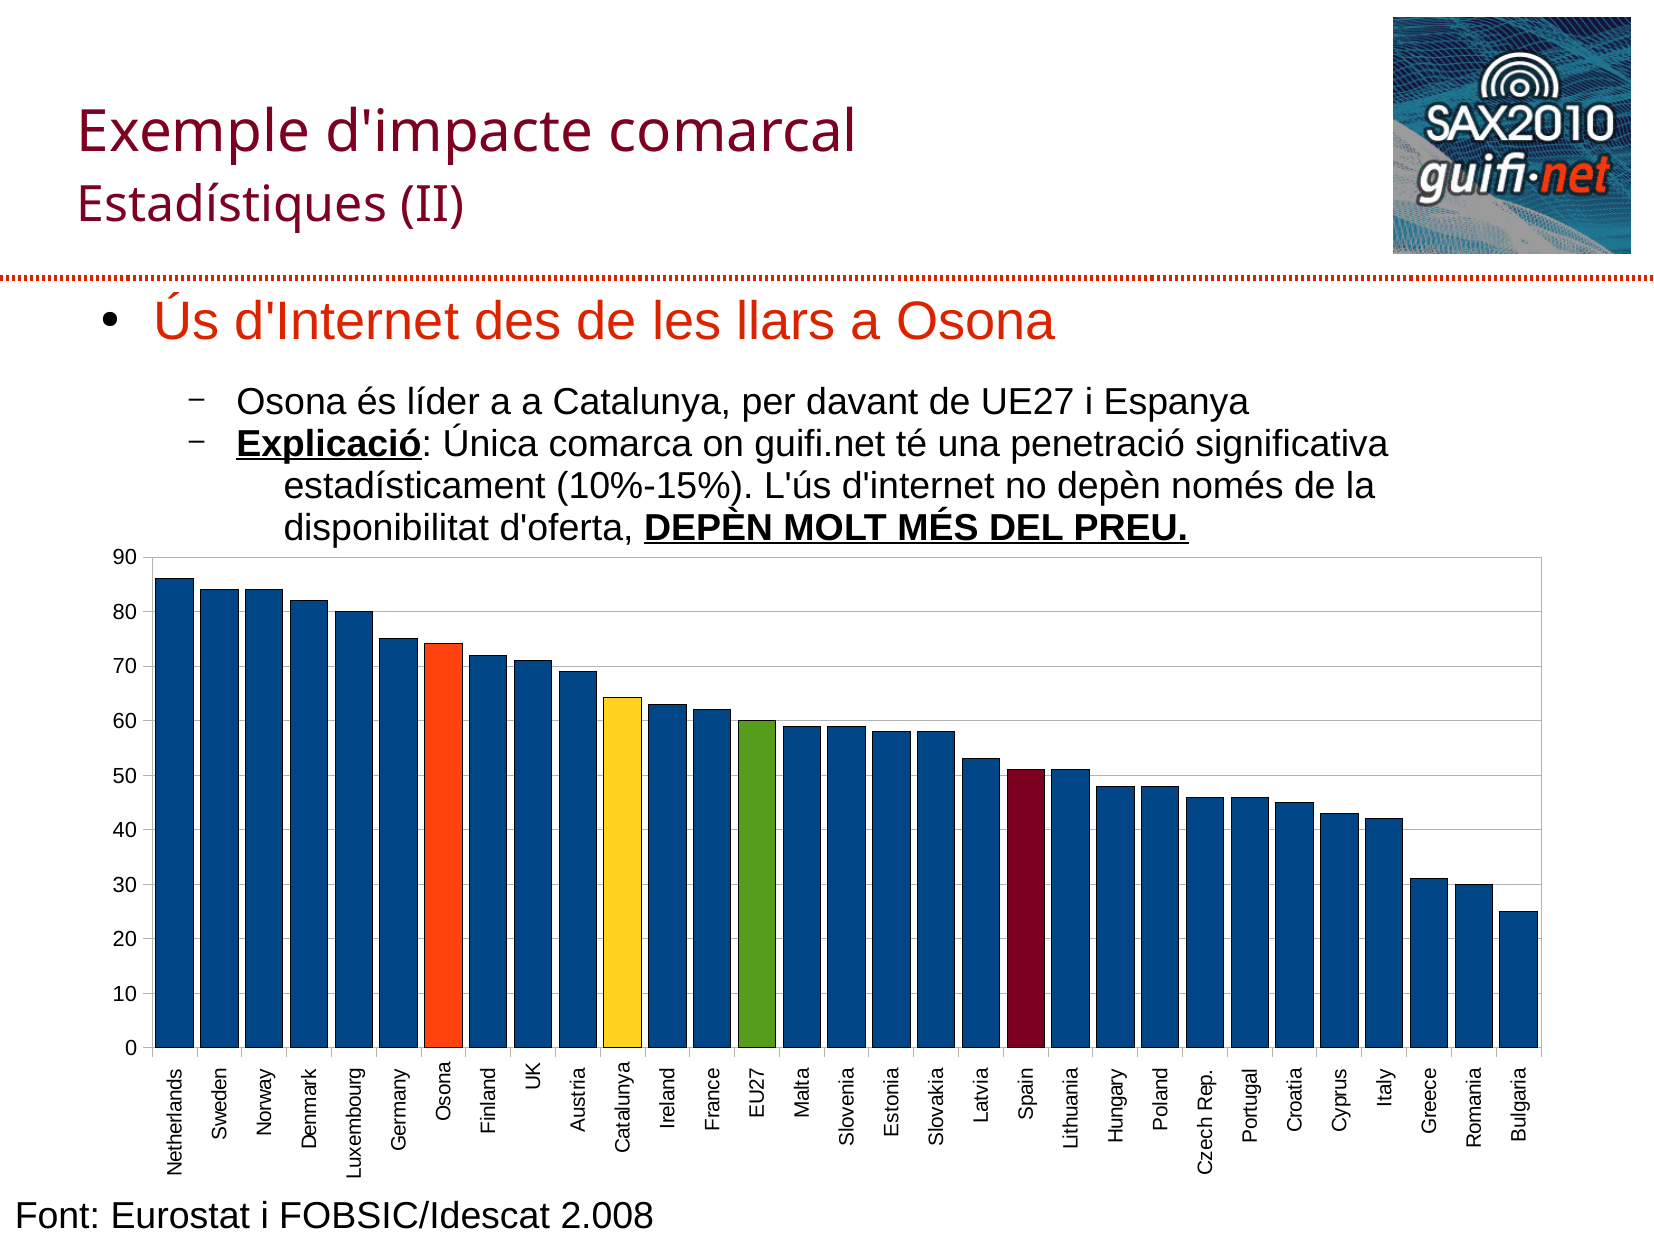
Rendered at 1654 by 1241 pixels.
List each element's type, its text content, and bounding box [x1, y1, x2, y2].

picture [1393, 17, 1631, 254]
title Exemple d'impacte comarcal Estadístiques (II) [76, 59, 1093, 267]
list Ús d'Internet des de les llars a Osona Osona és líder a a Catalunya, per davant de UE27 i Espanya Explicació: Única comarca on guifi.net té una penetració significativa estadísticament (10%-15%). L'ús d'internet no depèn només de la disponibilitat d'oferta, DEPÈN MOLT MÉS DEL PREU. [82, 290, 1571, 681]
text_box Font: Eurostat i FOBSIC/Idescat 2.008 [0, 1187, 670, 1241]
chart [82, 681, 1571, 1193]
